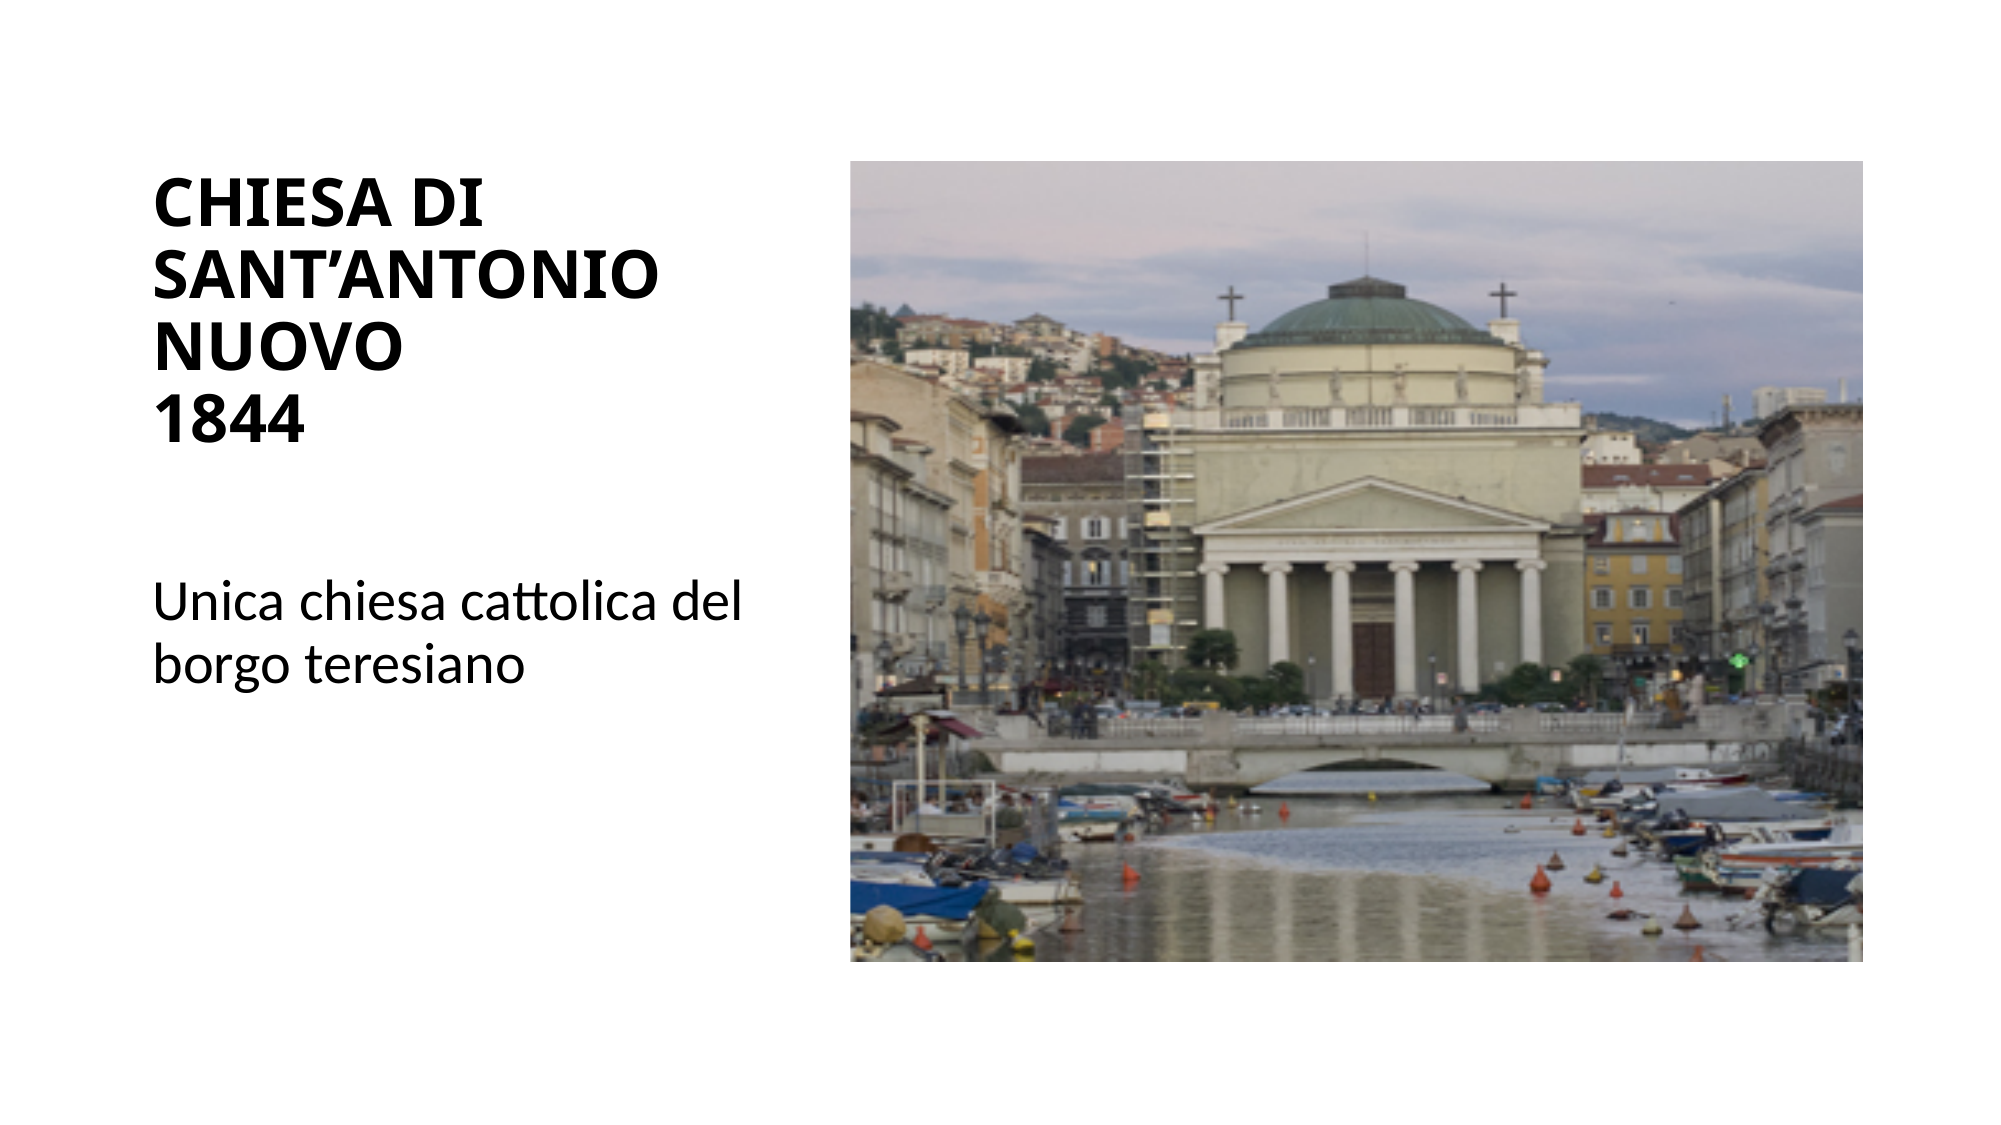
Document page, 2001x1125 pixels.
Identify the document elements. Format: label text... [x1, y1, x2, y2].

title CHIESA DI SANT’ANTONIO NUOVO 1844 [137, 161, 783, 458]
picture [850, 161, 1863, 962]
list Unica chiesa cattolica del borgo teresiano [137, 562, 783, 963]
